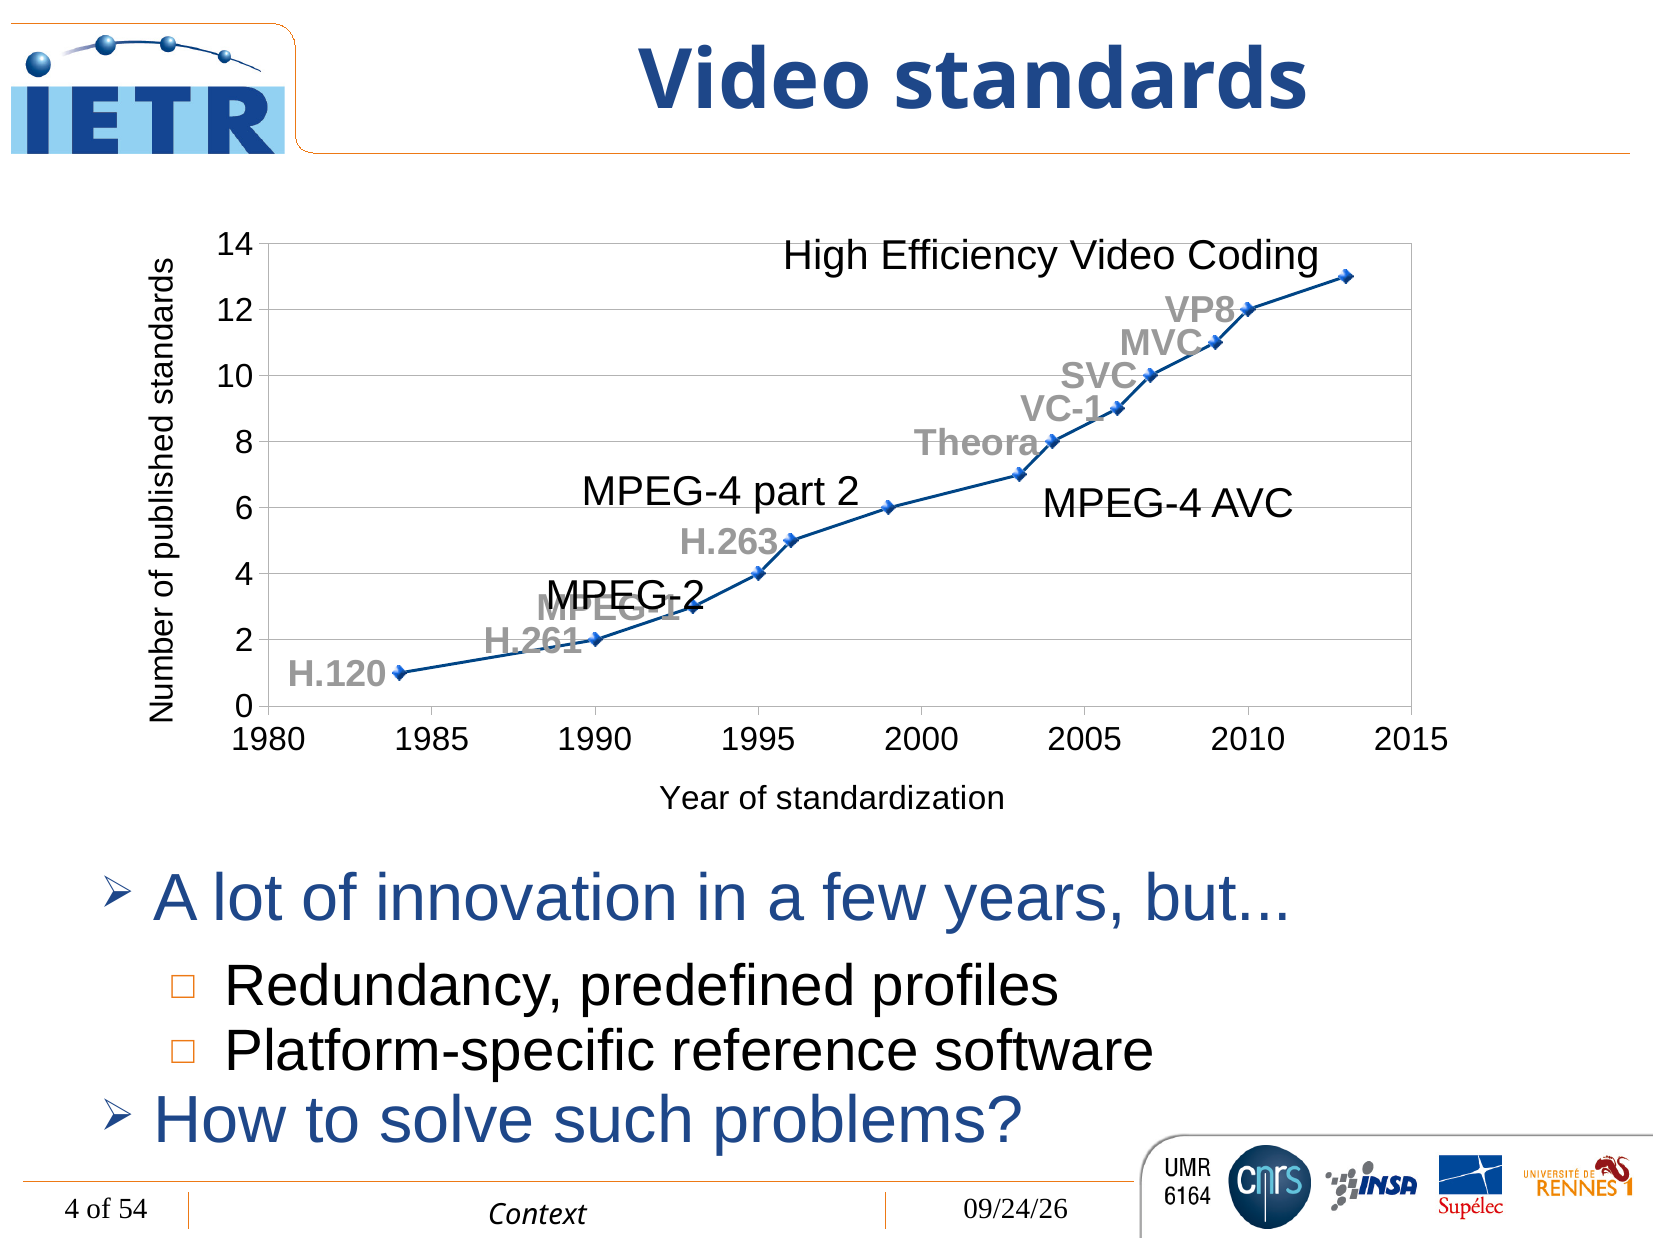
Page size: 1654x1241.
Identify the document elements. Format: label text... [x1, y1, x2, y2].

list A lot of innovation in a few years, but... Redundancy, predefined profiles Platform-specific reference software How to solve such problems? [82, 212, 1619, 1182]
picture [1139, 1133, 1653, 1238]
title Video standards [295, 0, 1654, 154]
picture [11, 35, 285, 154]
